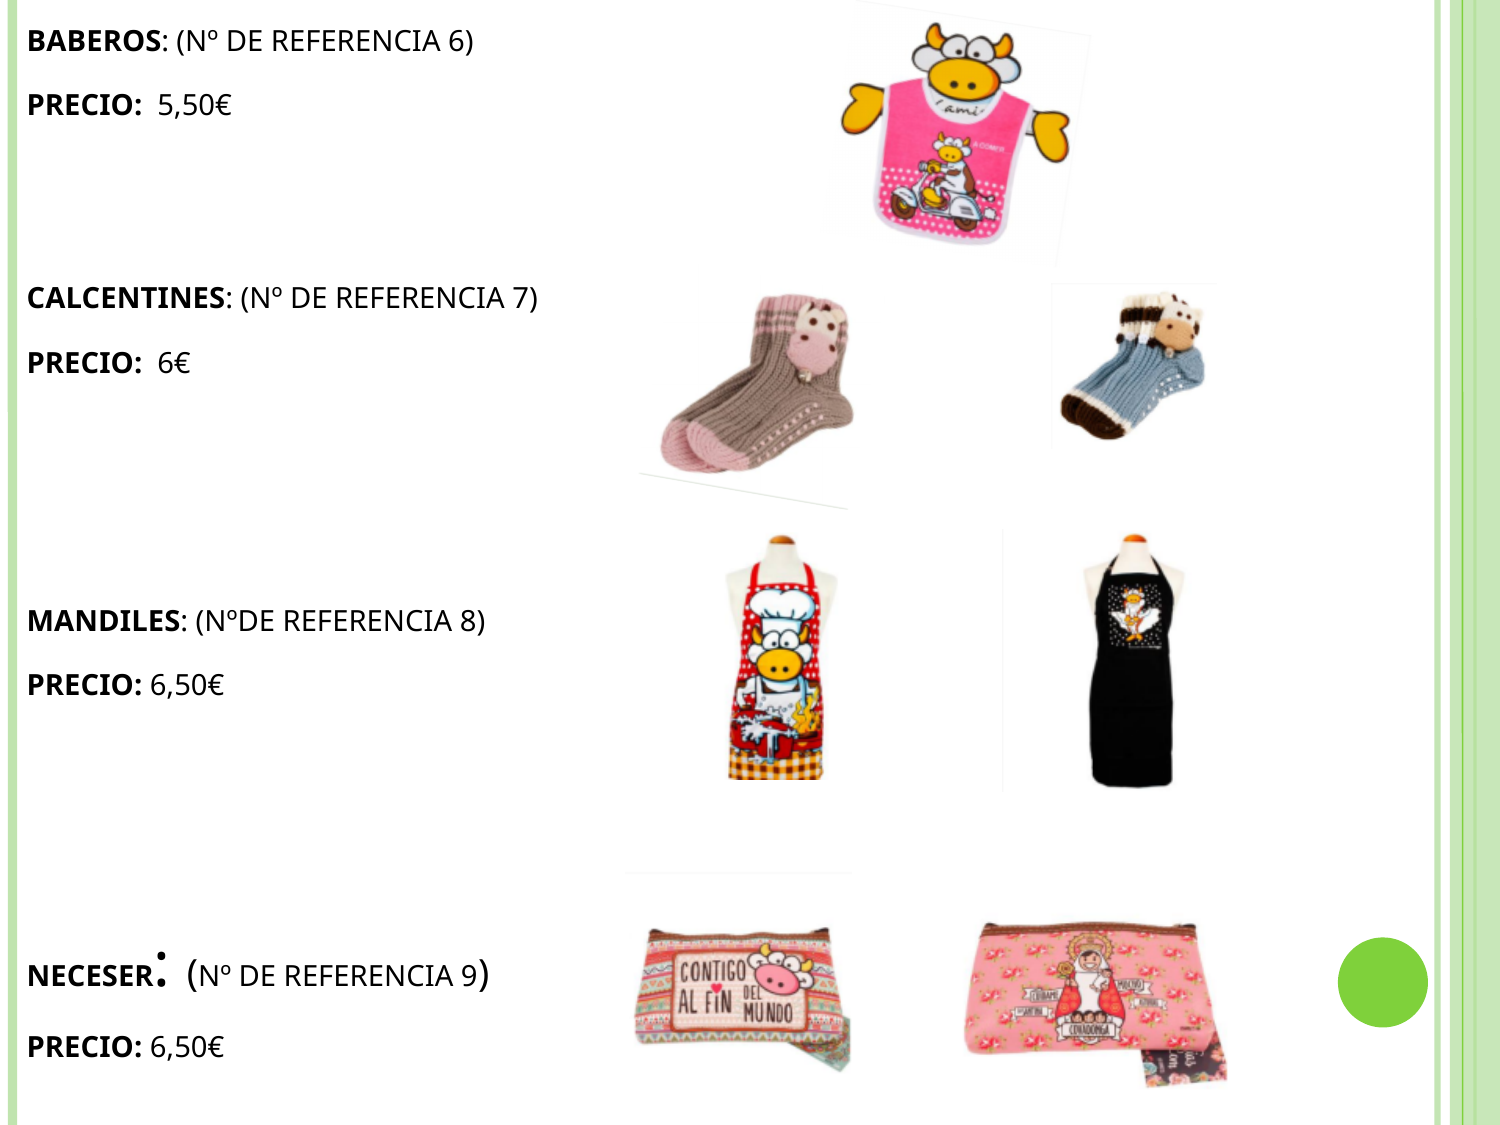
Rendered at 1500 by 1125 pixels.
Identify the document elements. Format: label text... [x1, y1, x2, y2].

picture [820, 0, 1094, 268]
picture [637, 260, 885, 511]
picture [652, 531, 910, 780]
list BABEROS: (Nº DE REFERENCIA 6) PRECIO: 5,50€ CALCENTINES: (Nº DE REFERENCIA 7) PRECIO: 6€ MANDILES: (NºDE REFERENCIA 8) PRECIO: 6,50€ NECESER: (Nº DE REFERENCIA 9) PRECIO: 6,50€ [11, 14, 1447, 1125]
picture [955, 850, 1229, 1116]
picture [1002, 529, 1264, 792]
picture [1051, 283, 1217, 449]
picture [625, 871, 852, 1099]
